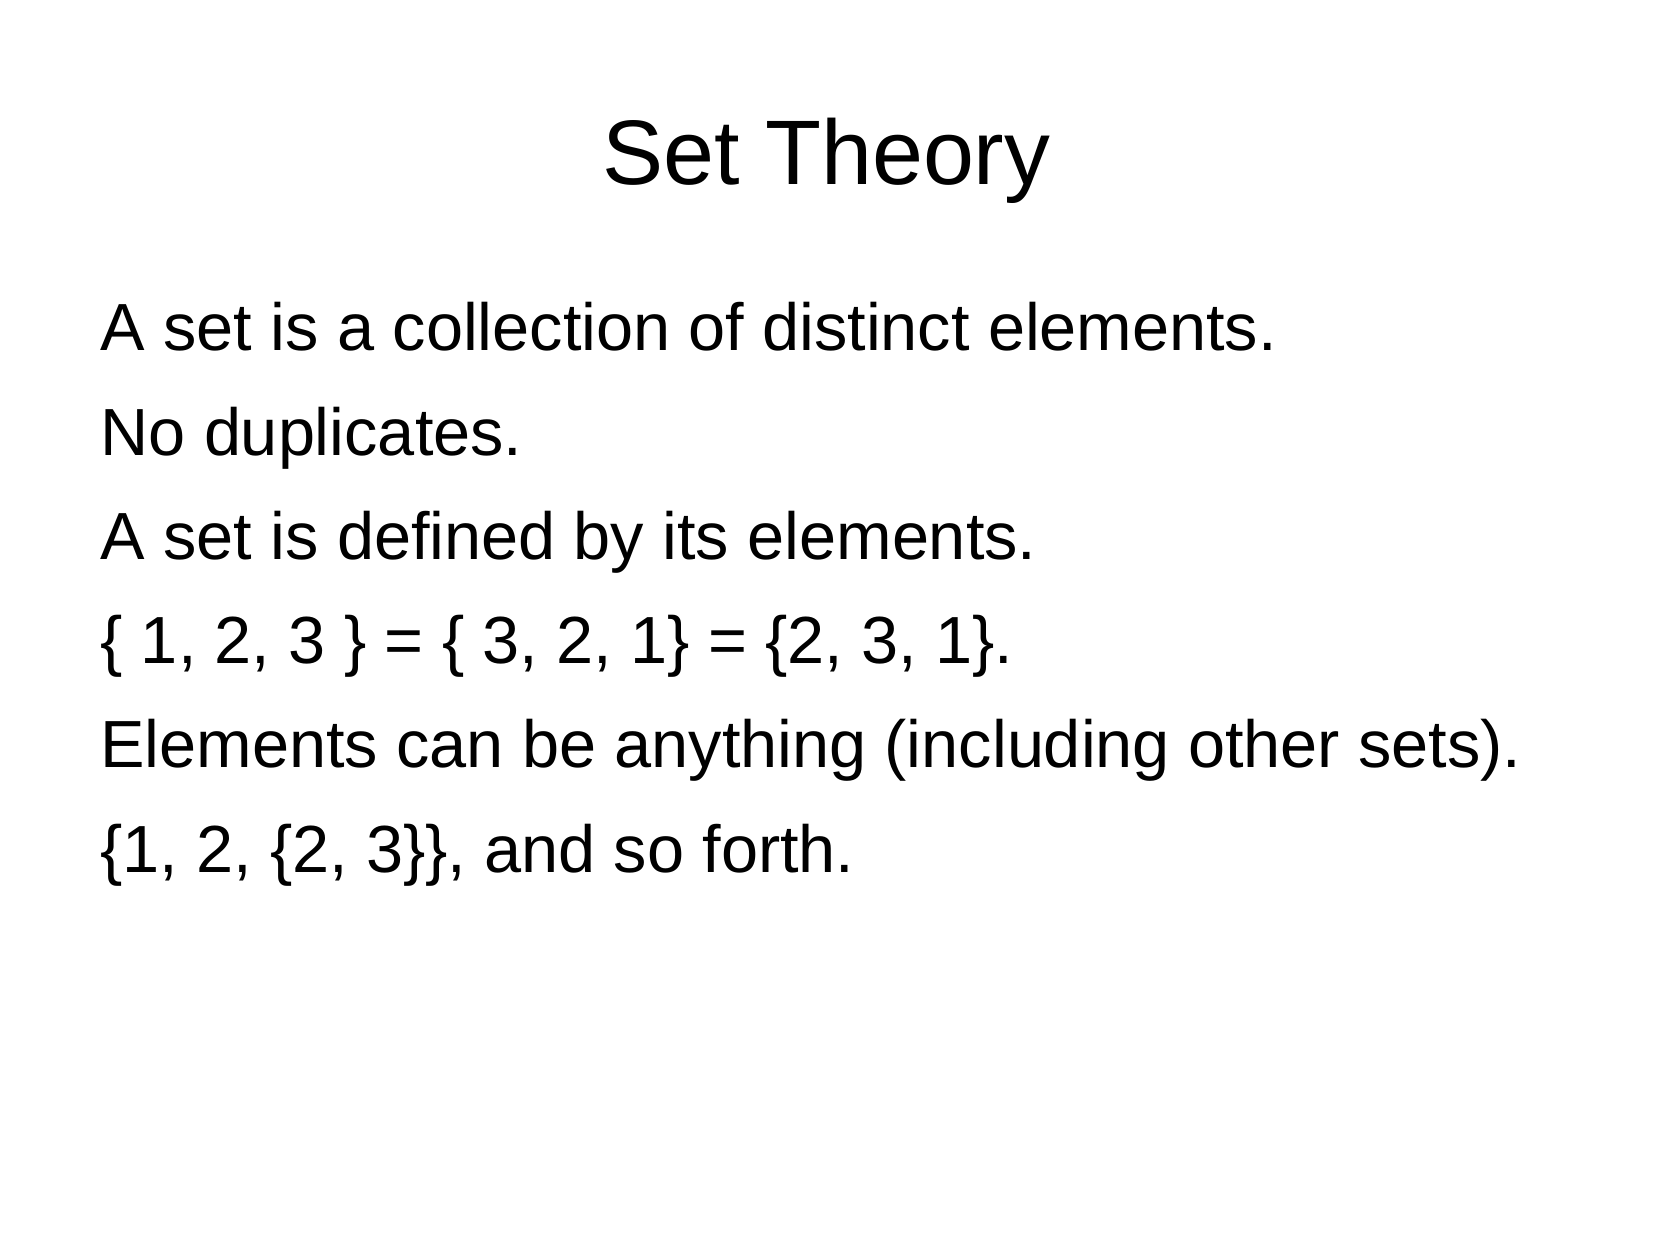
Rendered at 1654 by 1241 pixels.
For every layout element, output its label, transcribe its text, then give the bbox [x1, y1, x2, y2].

title Set Theory [82, 56, 1571, 250]
list A set is a collection of distinct elements. No duplicates. A set is defined by its elements. { 1, 2, 3 } = { 3, 2, 1} = {2, 3, 1}. Elements can be anything (including other sets). {1, 2, {2, 3}}, and so forth. [82, 290, 1571, 1133]
